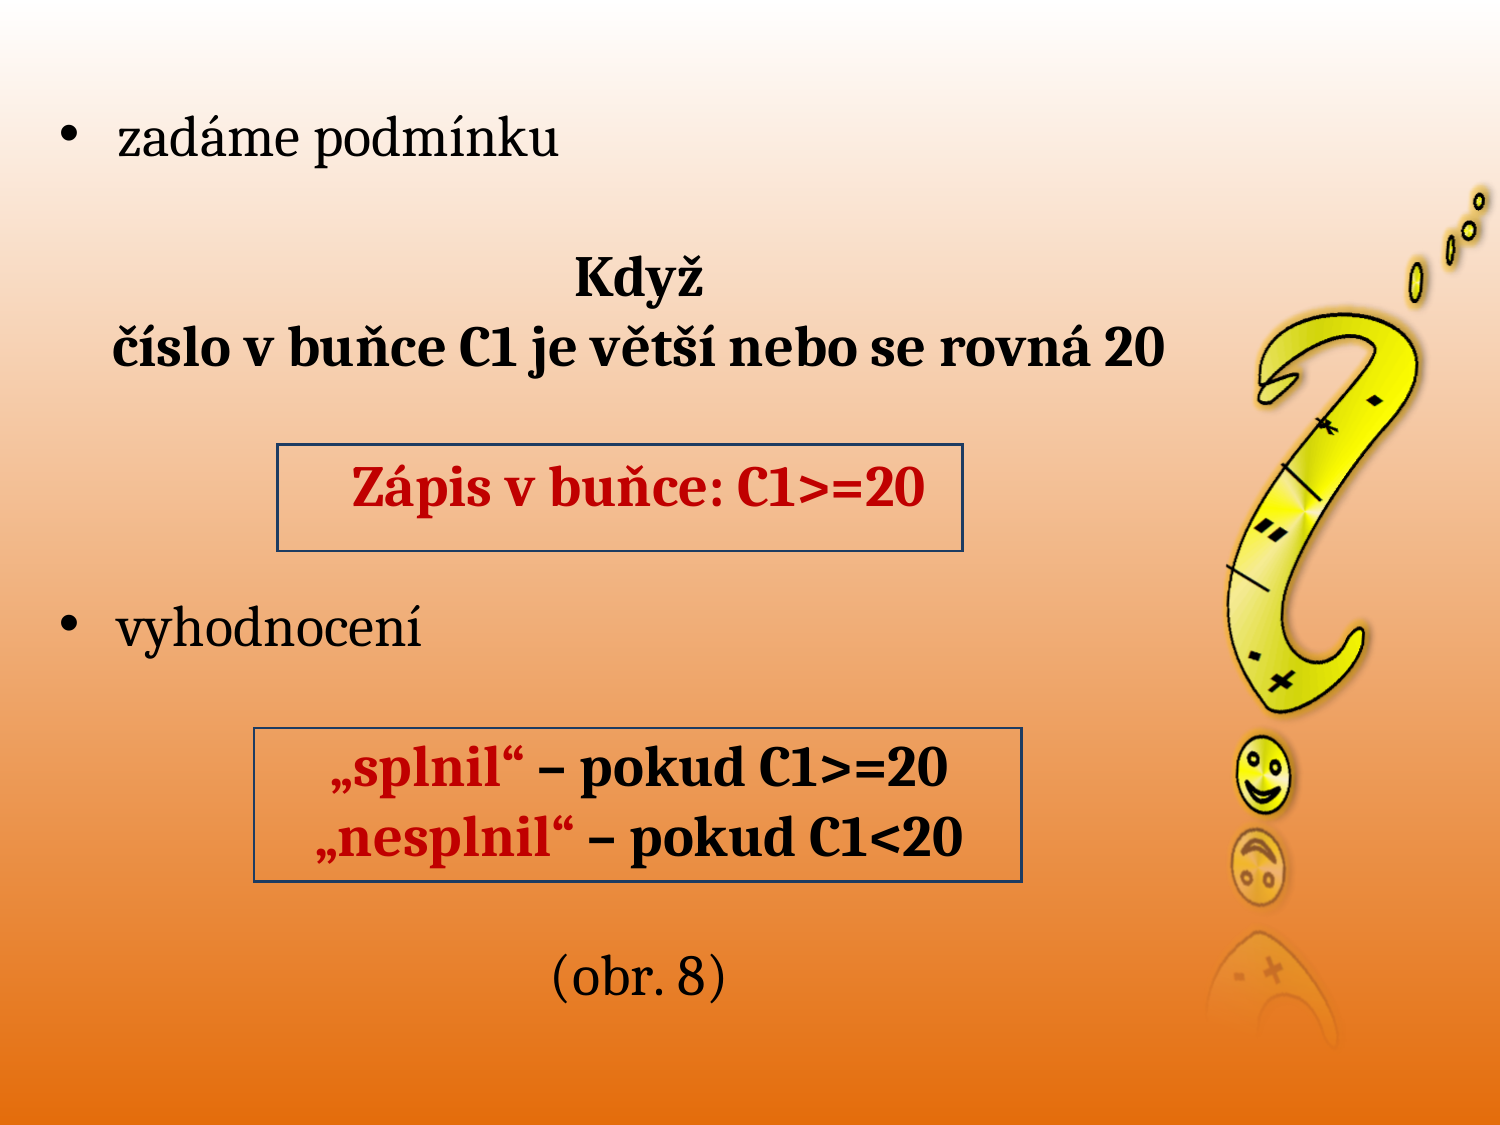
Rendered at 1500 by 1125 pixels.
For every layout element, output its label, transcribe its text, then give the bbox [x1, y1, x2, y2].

picture [1171, 160, 1500, 1125]
text_box zadáme podmínku Když číslo v buňce C1 je větší nebo se rovná 20 Zápis v buňce: C1>=20 vyhodnocení „splnil“ – pokud C1>=20 „nesplnil“ – pokud C1<20 (obr. 8) [0, 90, 1235, 1016]
